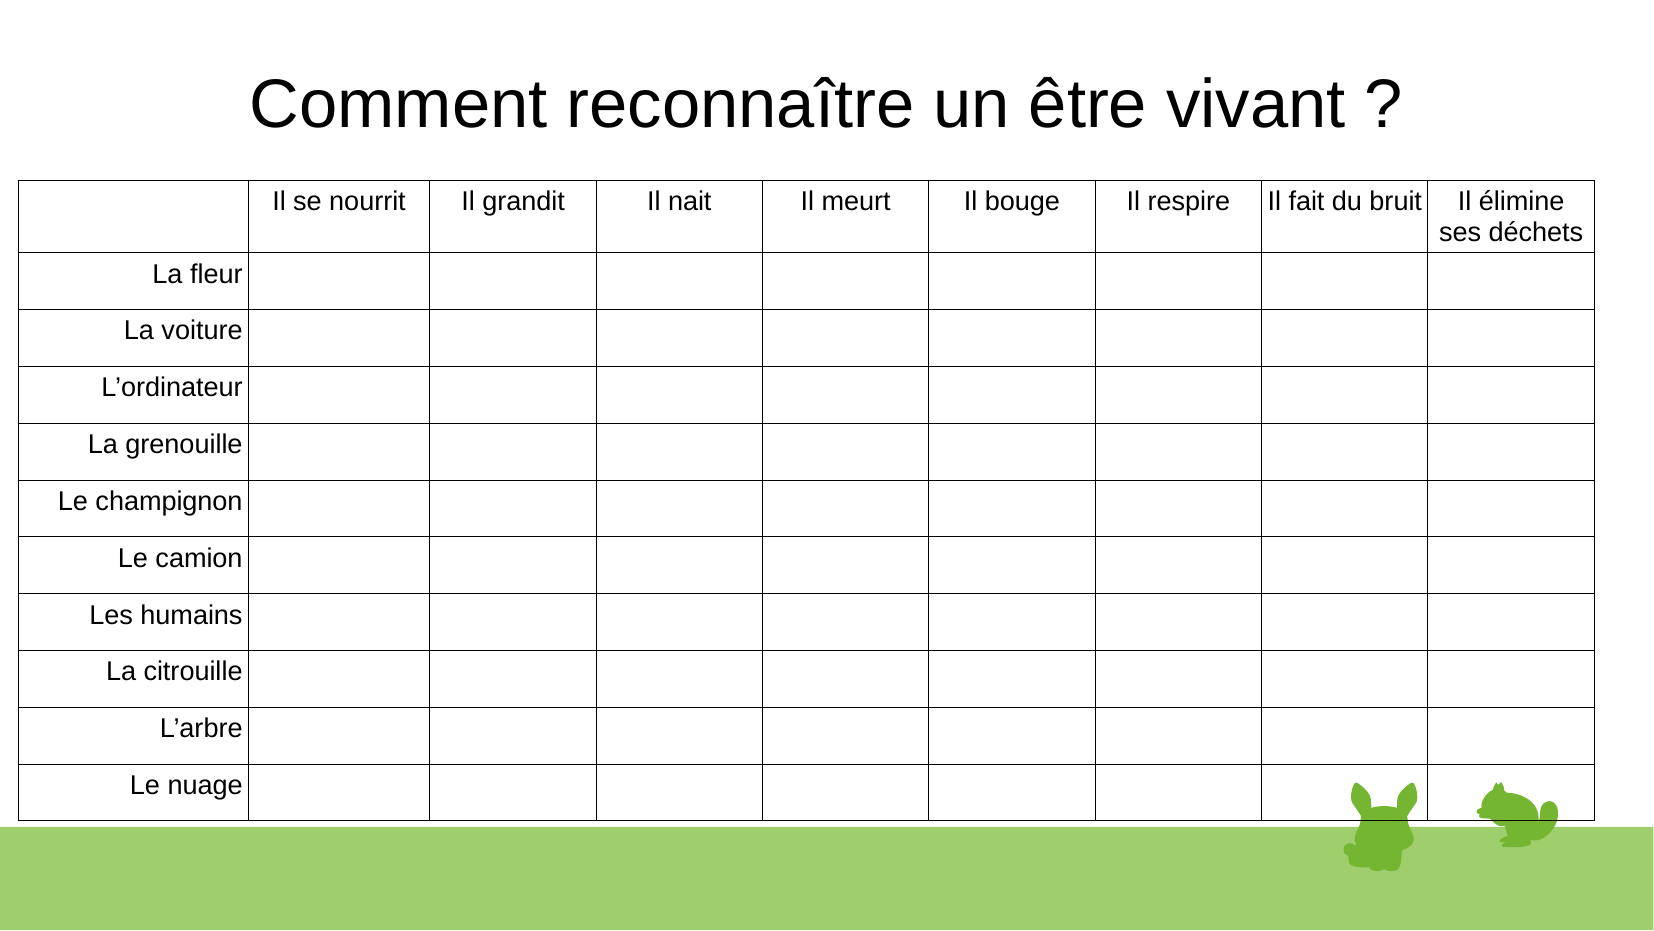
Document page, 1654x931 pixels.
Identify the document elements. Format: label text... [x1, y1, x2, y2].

table_cell [597, 651, 762, 707]
table_cell [763, 765, 928, 820]
table_cell [430, 367, 596, 423]
table_cell [1096, 537, 1261, 593]
table_cell [430, 594, 596, 650]
table_cell [1428, 424, 1594, 480]
table_cell L’ordinateur [19, 367, 248, 423]
table_cell [1428, 367, 1594, 423]
table_cell [249, 651, 429, 707]
table_header Il grandit [430, 181, 596, 252]
table_cell [249, 424, 429, 480]
table_cell [763, 481, 928, 536]
table_cell [1428, 253, 1594, 309]
table_cell [763, 708, 928, 764]
table_header Il respire [1096, 181, 1261, 252]
table_cell [1096, 651, 1261, 707]
table_cell [430, 651, 596, 707]
table_cell [249, 708, 429, 764]
table_cell [1428, 310, 1594, 366]
table_cell [430, 481, 596, 536]
table_cell [1262, 367, 1427, 423]
table_header Il se nourrit [249, 181, 429, 252]
table_cell [1262, 537, 1427, 593]
table_cell [1262, 310, 1427, 366]
table_cell La fleur [19, 253, 248, 309]
table_cell [1262, 253, 1427, 309]
title Comment reconnaître un être vivant ? [88, 29, 1565, 178]
table_cell [1428, 537, 1594, 593]
table_cell [1428, 708, 1594, 764]
table_cell [1428, 594, 1594, 650]
table_cell [1096, 424, 1261, 480]
table_cell [763, 367, 928, 423]
table_cell La voiture [19, 310, 248, 366]
table_cell [249, 765, 429, 820]
table_cell [597, 424, 762, 480]
table_cell [929, 253, 1095, 309]
table_cell [597, 765, 762, 820]
table_cell Le champignon [19, 481, 248, 536]
table_cell [929, 481, 1095, 536]
table_cell [1096, 594, 1261, 650]
table_cell [929, 708, 1095, 764]
table_cell [430, 537, 596, 593]
table_cell [763, 537, 928, 593]
table_cell Le camion [19, 537, 248, 593]
table_cell [249, 310, 429, 366]
table_cell [929, 651, 1095, 707]
table_cell [763, 651, 928, 707]
table_cell [1096, 367, 1261, 423]
table_cell [597, 253, 762, 309]
table_cell [1096, 310, 1261, 366]
table_cell [1428, 481, 1594, 536]
table_cell [597, 594, 762, 650]
table_cell [1096, 765, 1261, 820]
table_cell [1262, 765, 1427, 820]
table_cell [1262, 651, 1427, 707]
table_cell Le nuage [19, 765, 248, 820]
table_cell [1096, 481, 1261, 536]
table_cell [430, 708, 596, 764]
table_cell [1428, 651, 1594, 707]
table_header Il bouge [929, 181, 1095, 252]
table_cell [763, 594, 928, 650]
table_cell [763, 424, 928, 480]
table_header Il nait [597, 181, 762, 252]
table_cell [1096, 708, 1261, 764]
table_cell [929, 765, 1095, 820]
table_header Il élimine ses déchets [1428, 181, 1594, 252]
table_cell [597, 310, 762, 366]
table_cell [430, 253, 596, 309]
table_cell [929, 594, 1095, 650]
table_cell [929, 537, 1095, 593]
table_cell [249, 537, 429, 593]
table_cell [430, 765, 596, 820]
table_cell [763, 310, 928, 366]
table_cell [929, 424, 1095, 480]
table_cell [249, 367, 429, 423]
table_cell [929, 310, 1095, 366]
table_header Il fait du bruit [1262, 181, 1427, 252]
table_cell [1262, 594, 1427, 650]
table_header [19, 181, 248, 252]
table_header Il meurt [763, 181, 928, 252]
table_cell [249, 253, 429, 309]
table_cell [1262, 424, 1427, 480]
table_cell [929, 367, 1095, 423]
table_cell [1428, 765, 1594, 820]
table_cell [249, 594, 429, 650]
table_cell [430, 310, 596, 366]
table_cell [430, 424, 596, 480]
table_cell [597, 367, 762, 423]
table_cell [597, 481, 762, 536]
table_cell Les humains [19, 594, 248, 650]
table_cell [1096, 253, 1261, 309]
table_cell [249, 481, 429, 536]
table_cell [597, 537, 762, 593]
table_cell La citrouille [19, 651, 248, 707]
table_cell [763, 253, 928, 309]
table_cell [1262, 481, 1427, 536]
table_cell La grenouille [19, 424, 248, 480]
table_cell [1262, 708, 1427, 764]
table_cell L’arbre [19, 708, 248, 764]
table_cell [597, 708, 762, 764]
